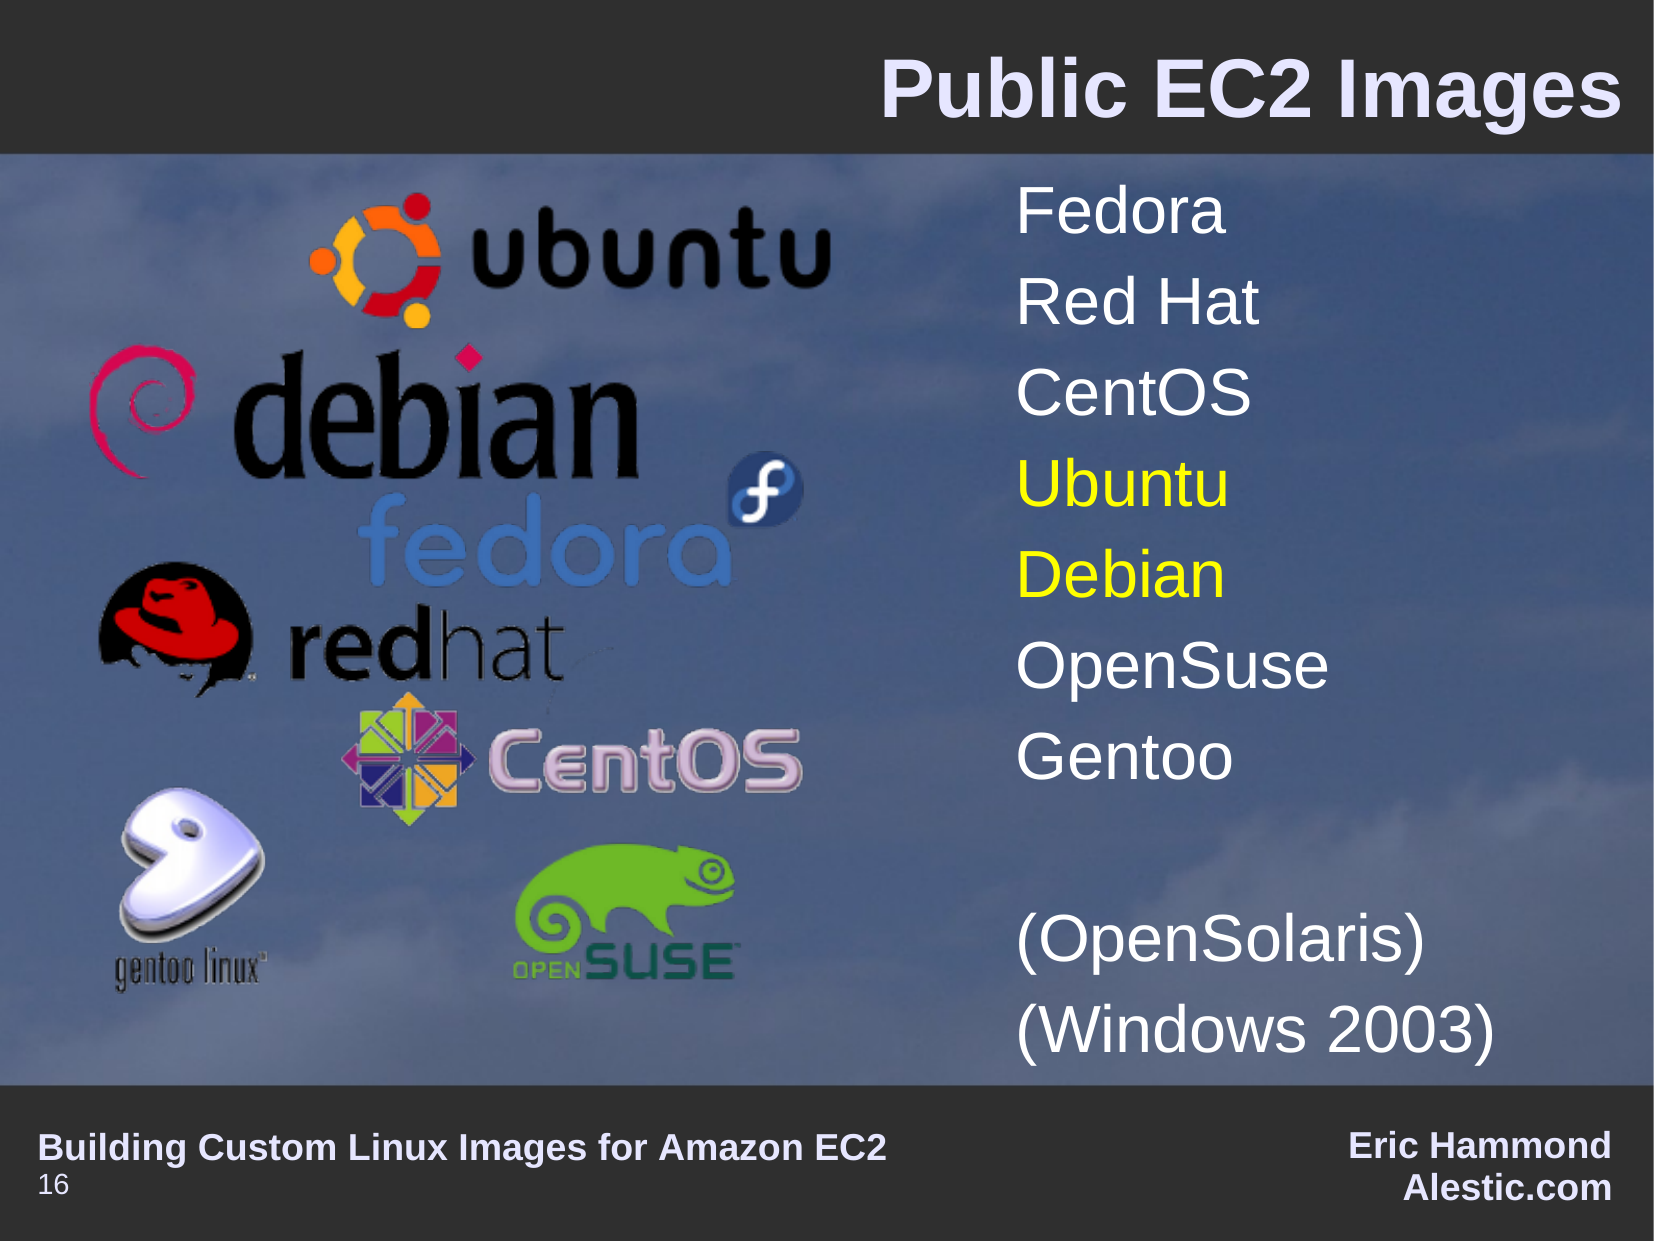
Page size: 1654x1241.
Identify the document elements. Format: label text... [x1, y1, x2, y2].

title Public EC2 Images [29, 29, 1625, 148]
list Fedora Red Hat CentOS Ubuntu Debian OpenSuse Gentoo (OpenSolaris) (Windows 2003) [944, 173, 1625, 1067]
picture [0, 0, 1654, 1241]
title Eric Hammond Alestic.com [1299, 1092, 1613, 1241]
